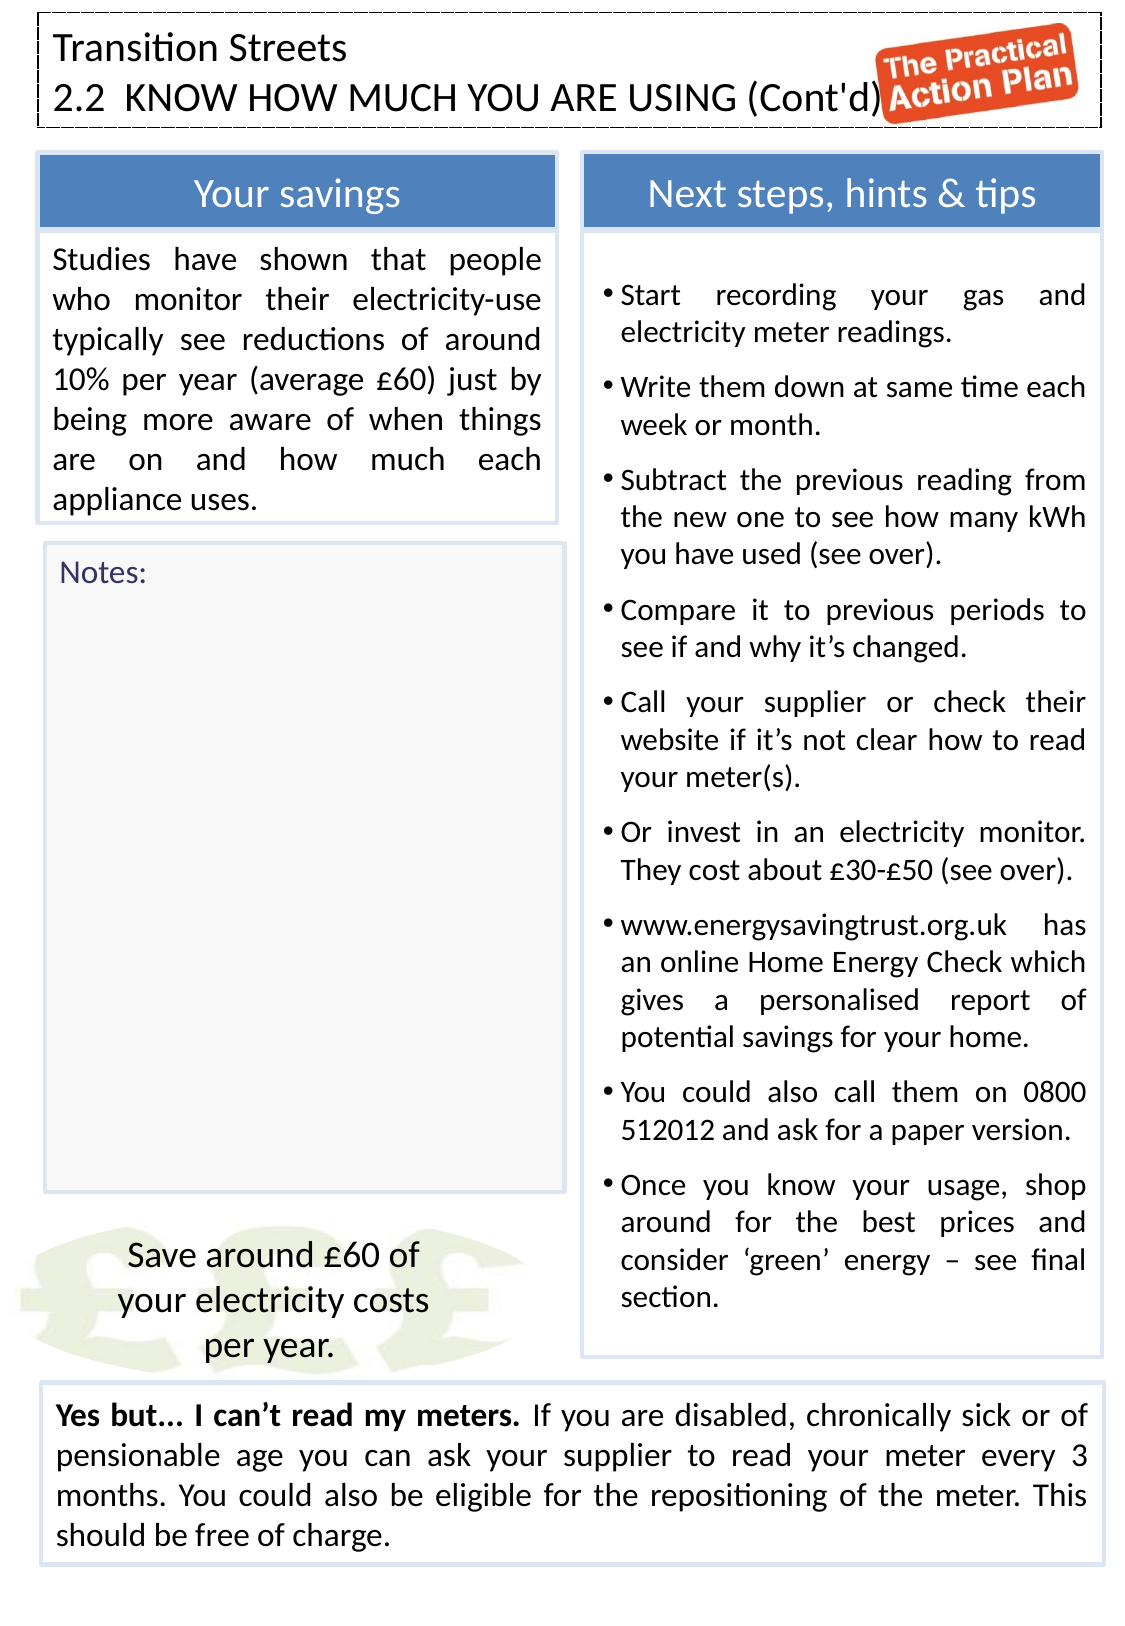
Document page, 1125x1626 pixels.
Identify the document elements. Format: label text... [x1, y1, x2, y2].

text_box Start recording your gas and electricity meter readings. Write them down at same time each week or month. Subtract the previous reading from the new one to see how many kWh you have used (see over). Compare it to previous periods to see if and why it’s changed. Call your supplier or check their website if it’s not clear how to read your meter(s). Or invest in an electricity monitor. They cost about £30-£50 (see over). www.energysavingtrust.org.uk has an online Home Energy Check which gives a personalised report of potential savings for your home. You could also call them on 0800 512012 and ask for a paper version. Once you know your usage, shop around for the best prices and consider ‘green’ energy – see final section. [582, 230, 1102, 1358]
text_box Notes: [44, 542, 565, 1192]
text_box Studies have shown that people who monitor their electricity-use typically see reductions of around 10% per year (average £60) just by being more aware of when things are on and how much each appliance uses. [37, 230, 558, 524]
text_box Yes but... I can’t read my meters. If you are disabled, chronically sick or of pensionable age you can ask your supplier to read your meter every 3 months. You could also be eligible for the repositioning of the meter. This should be free of charge. [41, 1382, 1104, 1565]
text_box Transition Streets 2.2 KNOW HOW MUCH YOU ARE USING (Cont'd) [37, 12, 1101, 128]
text_box Next steps, hints & tips [582, 152, 1102, 230]
text_box Save around £60 of your electricity costs per year. [0, 1213, 548, 1382]
text_box Your savings [37, 152, 558, 230]
